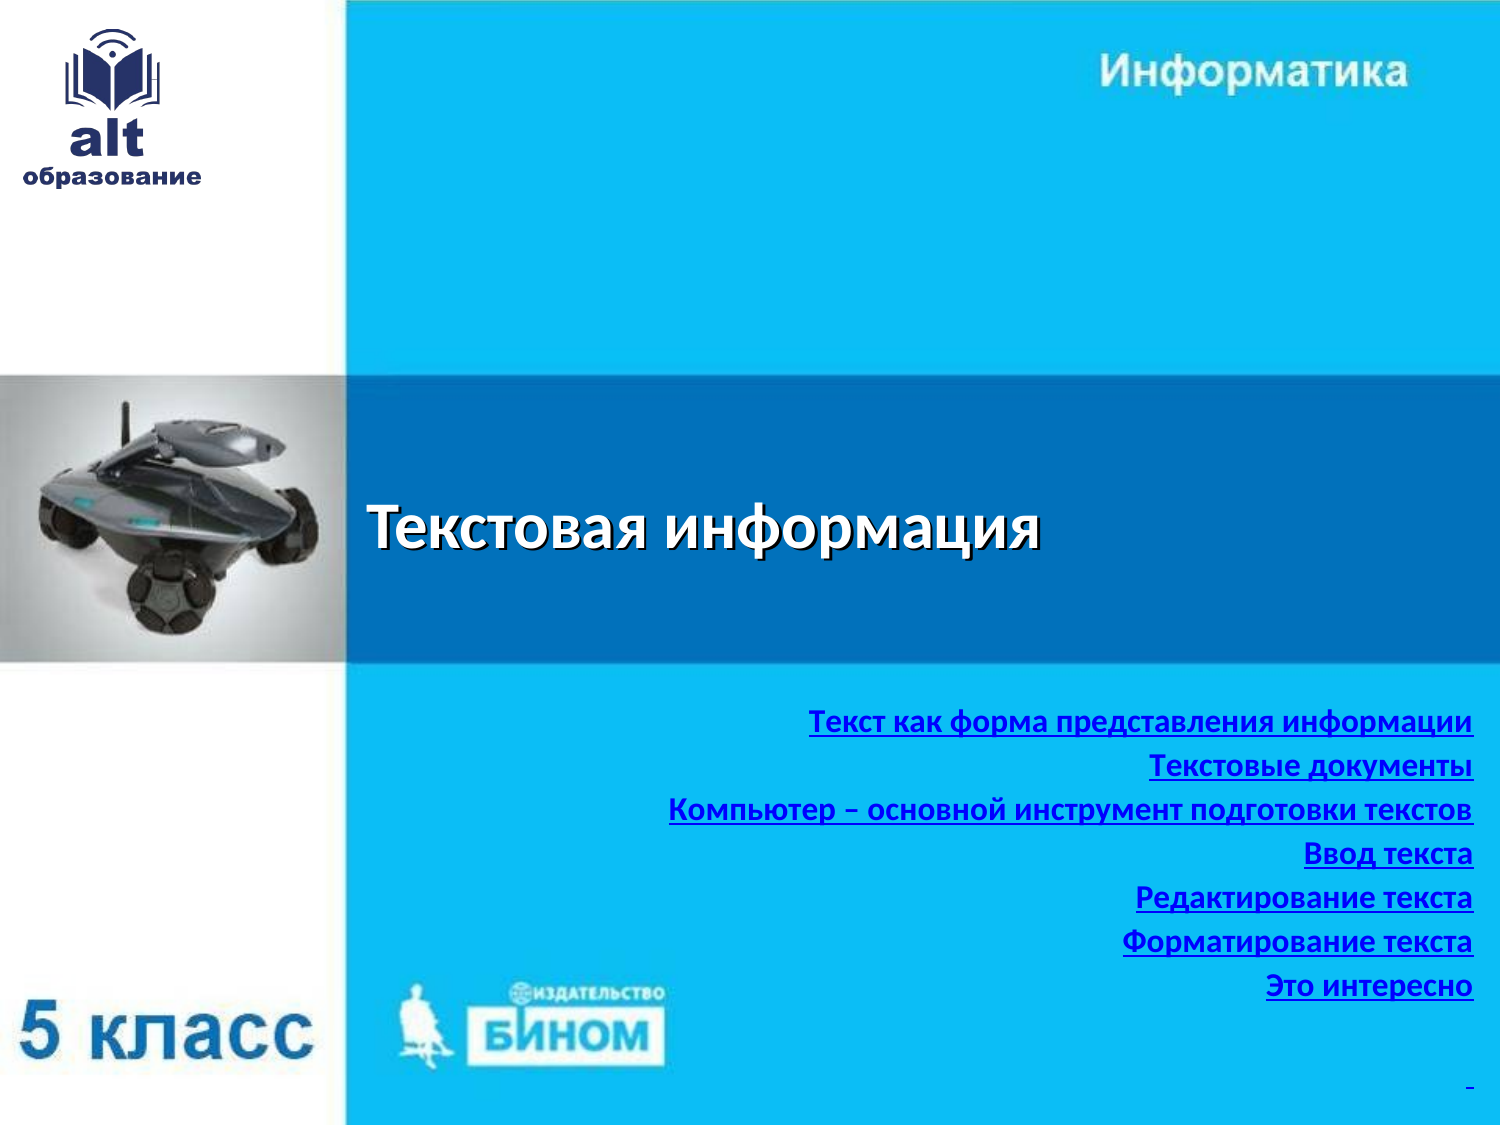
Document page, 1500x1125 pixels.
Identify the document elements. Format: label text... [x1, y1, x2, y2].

picture [0, 0, 1500, 1125]
picture [1096, 50, 1413, 98]
title Текстовая информация [351, 386, 1477, 657]
text_box Текст как форма представления информации Текстовые документы Компьютер – основной инструмент подготовки текстов Ввод текста Редактирование текста Форматирование текста Это интересно [339, 691, 1489, 1114]
